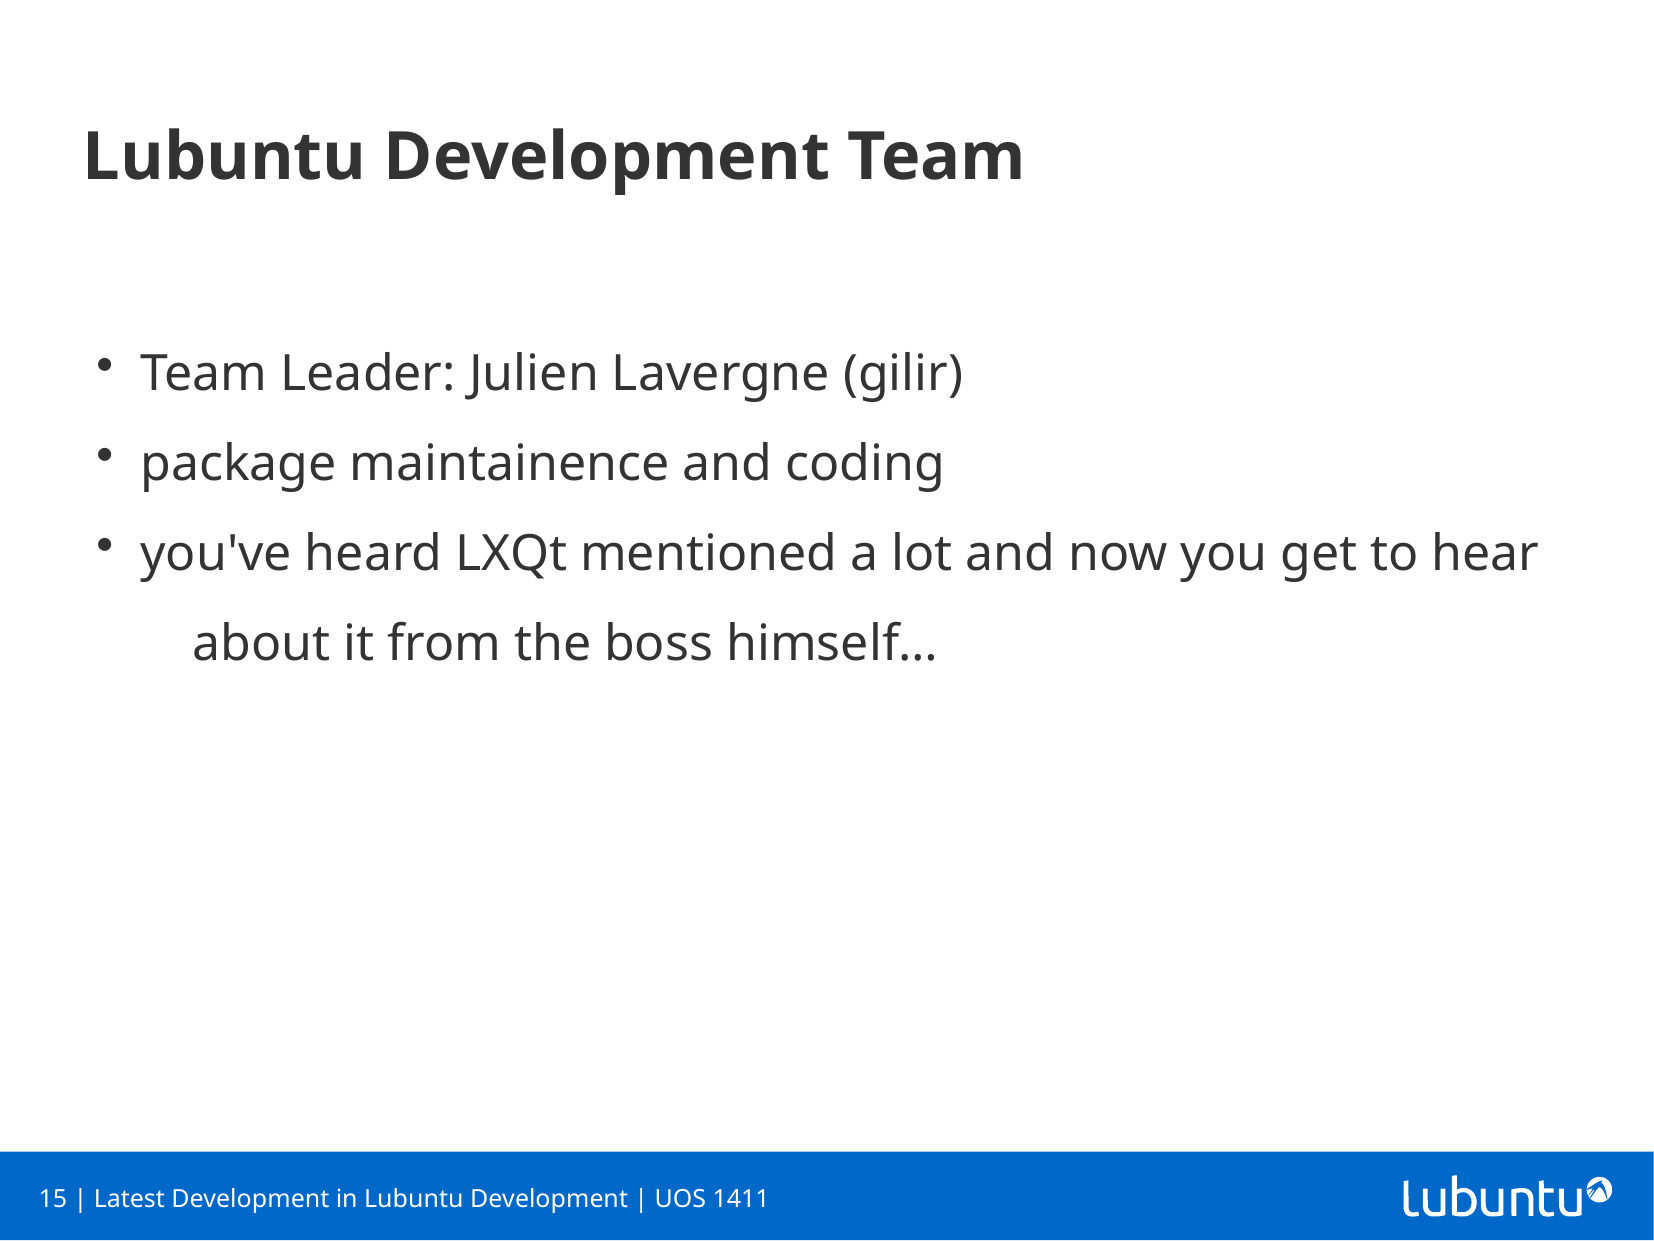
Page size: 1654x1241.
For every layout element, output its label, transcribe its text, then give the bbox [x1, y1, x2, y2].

list Team Leader: Julien Lavergne (gilir) package maintainence and coding you've heard LXQt mentioned a lot and now you get to hear about it from the boss himself… [87, 301, 1579, 1121]
title Lubuntu Development Team [82, 49, 1571, 257]
